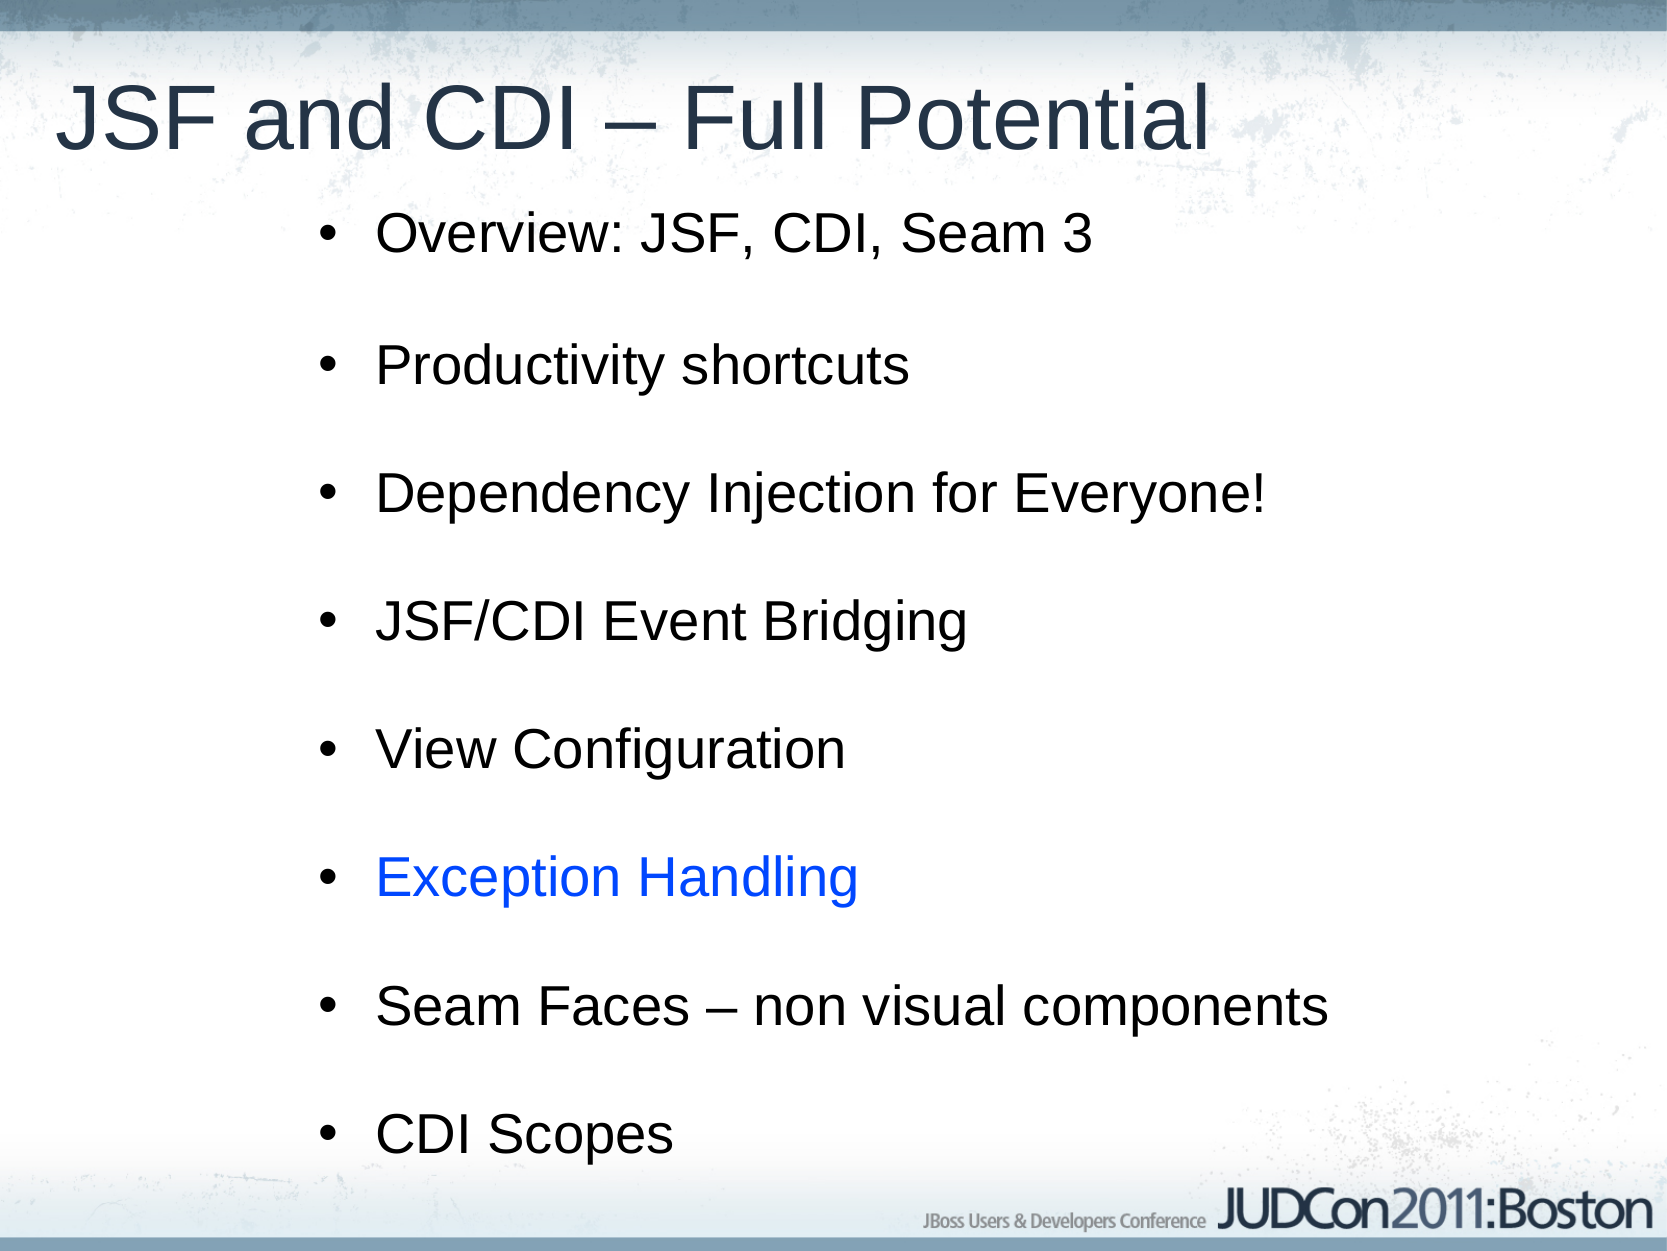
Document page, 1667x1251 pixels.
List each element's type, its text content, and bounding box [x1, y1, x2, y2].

picture [0, 0, 1667, 1251]
title JSF and CDI – Full Potential [40, 50, 1627, 216]
list Overview: JSF, CDI, Seam 3 Productivity shortcuts Dependency Injection for Everyone! JSF/CDI Event Bridging View Configuration Exception Handling Seam Faces – non visual components CDI Scopes [300, 201, 1364, 1163]
